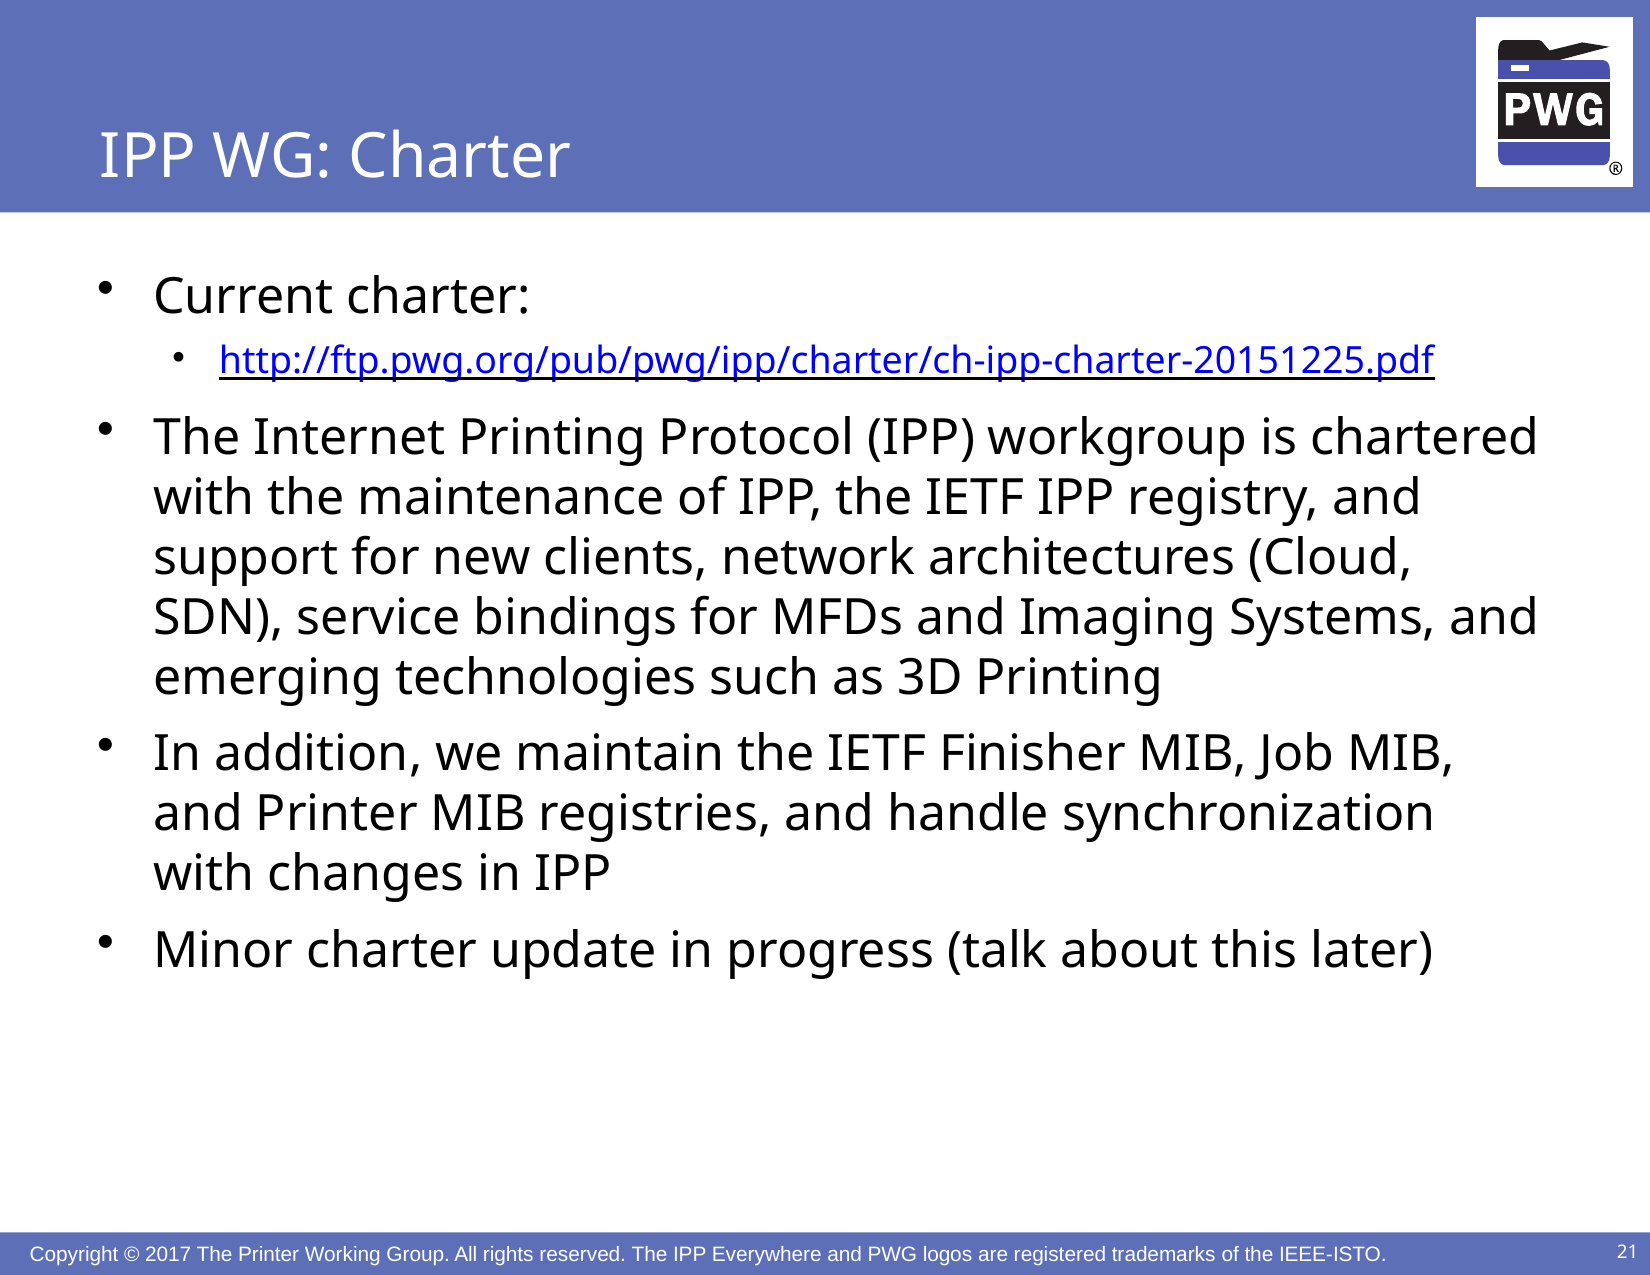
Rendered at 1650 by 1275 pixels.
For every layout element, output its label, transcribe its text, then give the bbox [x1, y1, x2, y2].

title IPP WG: Charter [82, 8, 1449, 198]
list Current charter: http://ftp.pwg.org/pub/pwg/ipp/charter/ch-ipp-charter-20151225.pdf The Internet Printing Protocol (IPP) workgroup is chartered with the maintenance of IPP, the IETF IPP registry, and support for new clients, network architectures (Cloud, SDN), service bindings for MFDs and Imaging Systems, and emerging technologies such as 3D Printing In addition, we maintain the IETF Finisher MIB, Job MIB, and Printer MIB registries, and handle synchronization with changes in IPP Minor charter update in progress (talk about this later) [82, 255, 1568, 1234]
